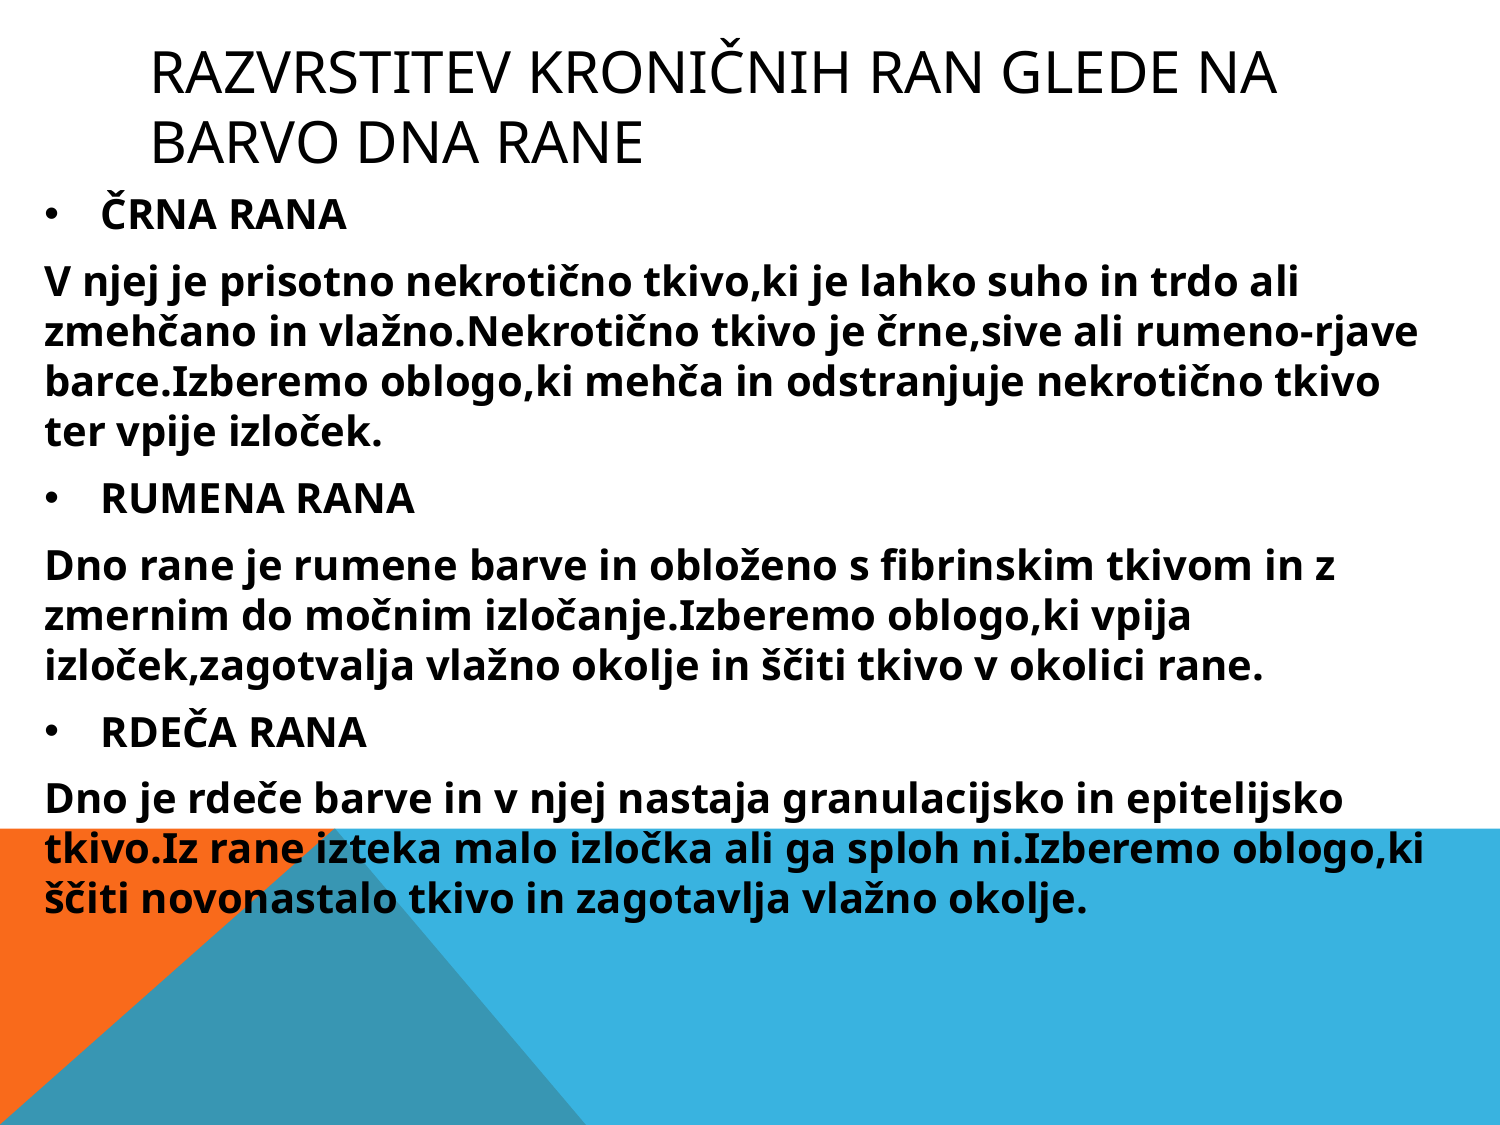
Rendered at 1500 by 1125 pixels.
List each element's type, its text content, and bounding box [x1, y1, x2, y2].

list ČRNA RANA V njej je prisotno nekrotično tkivo,ki je lahko suho in trdo ali zmehčano in vlažno.Nekrotično tkivo je črne,sive ali rumeno-rjave barce.Izberemo oblogo,ki mehča in odstranjuje nekrotično tkivo ter vpije izloček. RUMENA RANA Dno rane je rumene barve in obloženo s fibrinskim tkivom in z zmernim do močnim izločanje.Izberemo oblogo,ki vpija izloček,zagotvalja vlažno okolje in ščiti tkivo v okolici rane. RDEČA RANA Dno je rdeče barve in v njej nastaja granulacijsko in epitelijsko tkivo.Iz rane izteka malo izločka ali ga sploh ni.Izberemo oblogo,ki ščiti novonastalo tkivo in zagotavlja vlažno okolje. [29, 180, 1459, 1125]
title Razvrstitev kroničnih ran glede na barvo dna rane [134, 59, 1369, 150]
